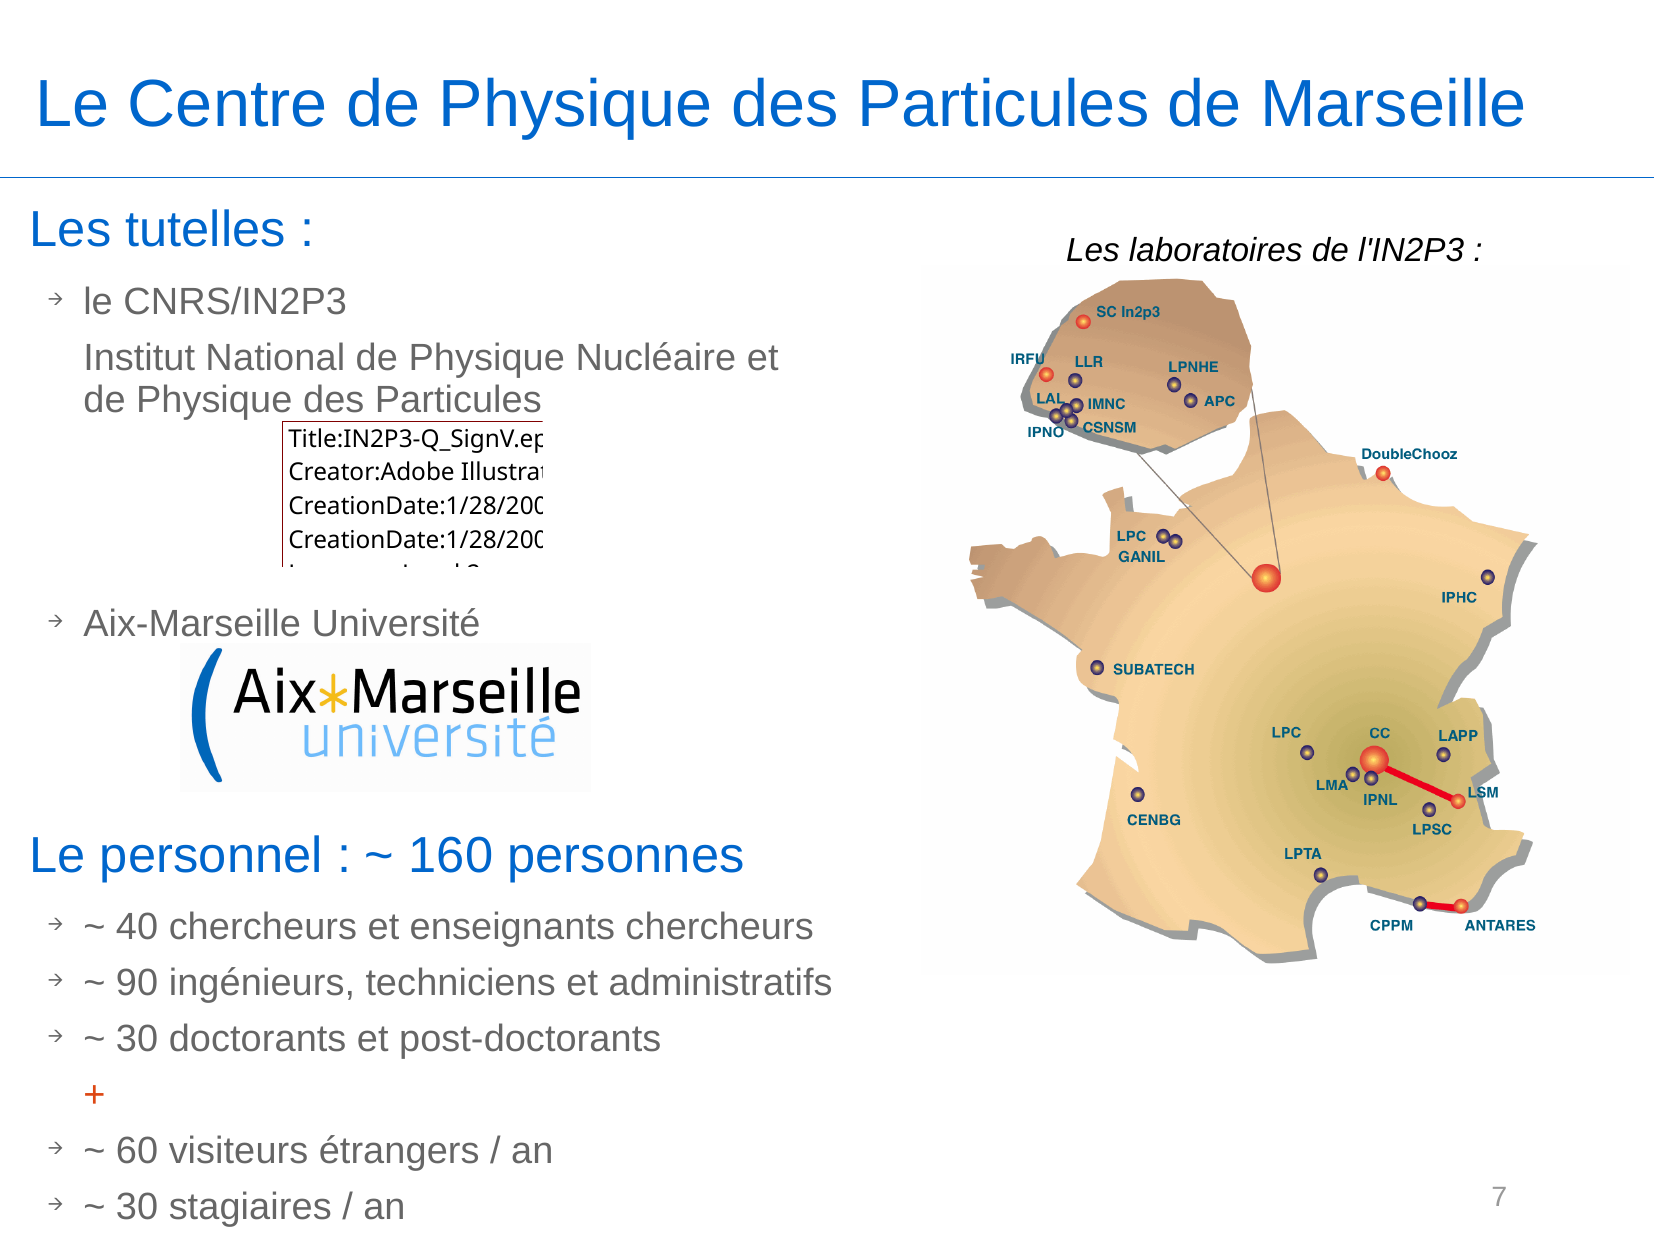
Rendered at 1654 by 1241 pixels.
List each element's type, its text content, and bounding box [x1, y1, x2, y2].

list Les tutelles : le CNRS/IN2P3 Institut National de Physique Nucléaire et de Physique des Particules Aix-Marseille Université Le personnel : ~ 160 personnes ~ 40 chercheurs et enseignants chercheurs ~ 90 ingénieurs, techniciens et administratifs ~ 30 doctorants et post-doctorants + ~ 60 visiteurs étrangers / an ~ 30 stagiaires / an [29, 200, 1374, 1229]
picture [180, 643, 591, 792]
picture [1374, 265, 1630, 975]
title Le Centre de Physique des Particules de Marseille [35, 29, 1589, 178]
text_box Les laboratoires de l'IN2P3 : [1374, 224, 1499, 265]
picture [280, 419, 543, 567]
